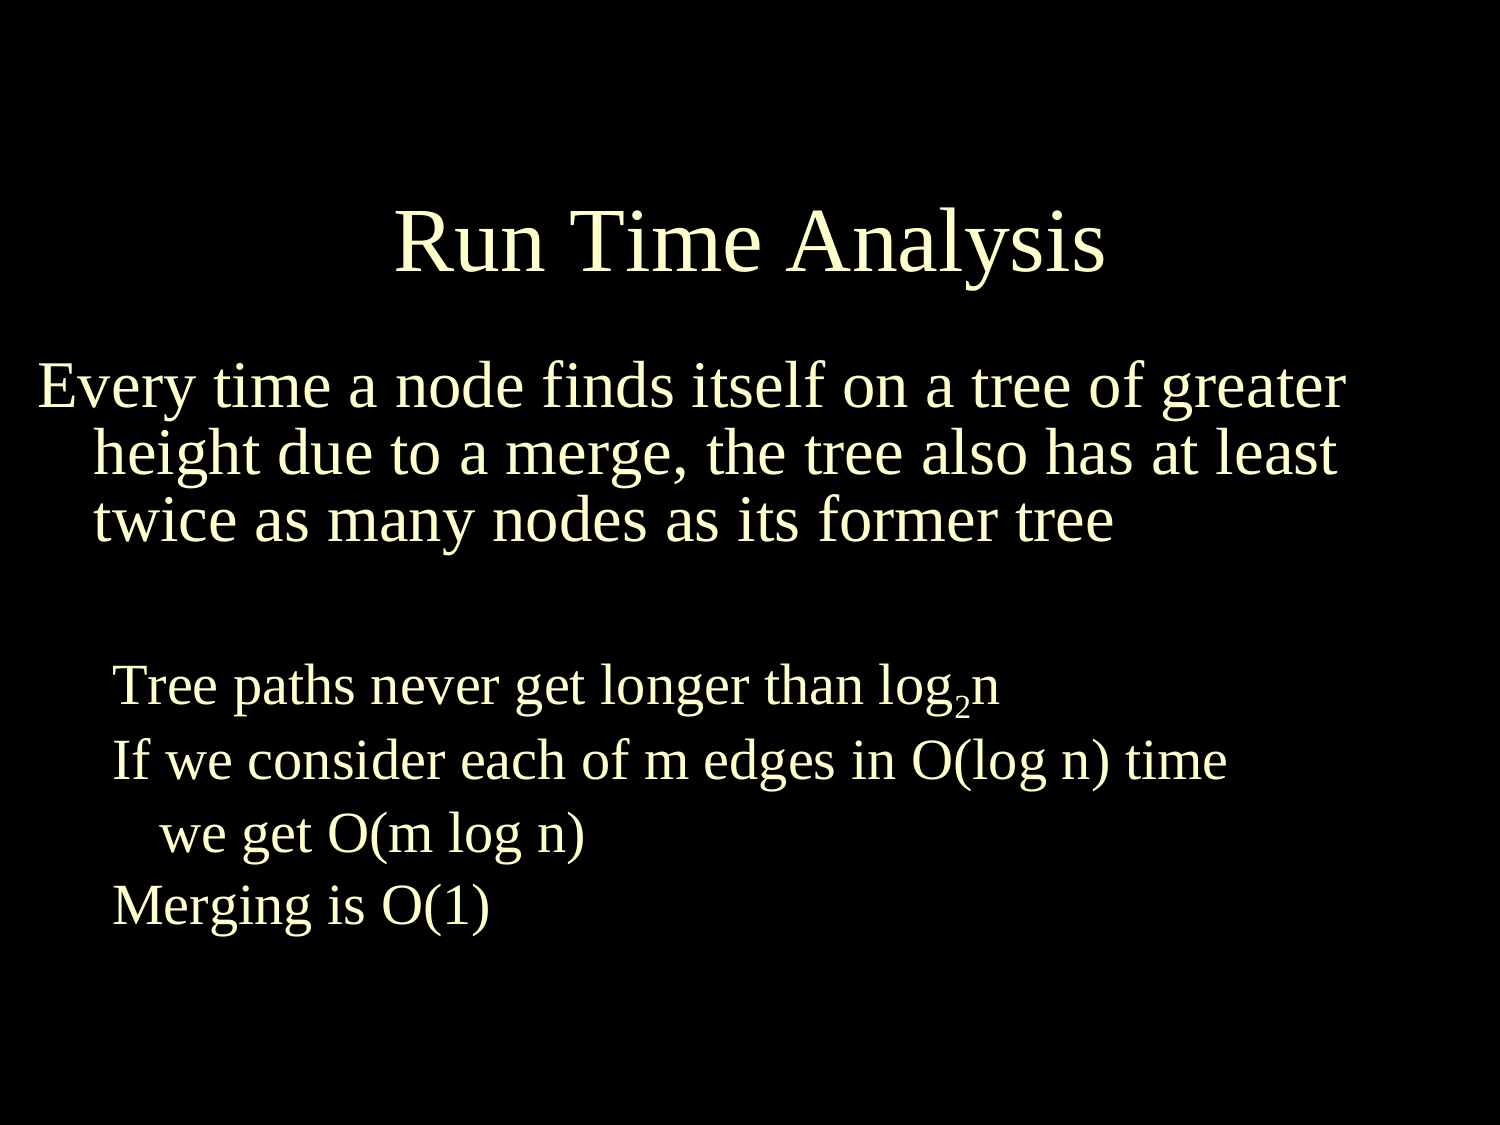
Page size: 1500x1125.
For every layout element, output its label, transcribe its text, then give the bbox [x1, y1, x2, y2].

title Run Time Analysis [22, 145, 1480, 336]
list Every time a node finds itself on a tree of greater height due to a merge, the tree also has at least twice as many nodes as its former tree Tree paths never get longer than log2n If we consider each of m edges in O(log n) time we get O(m log n) Merging is O(1) [22, 347, 1482, 1026]
